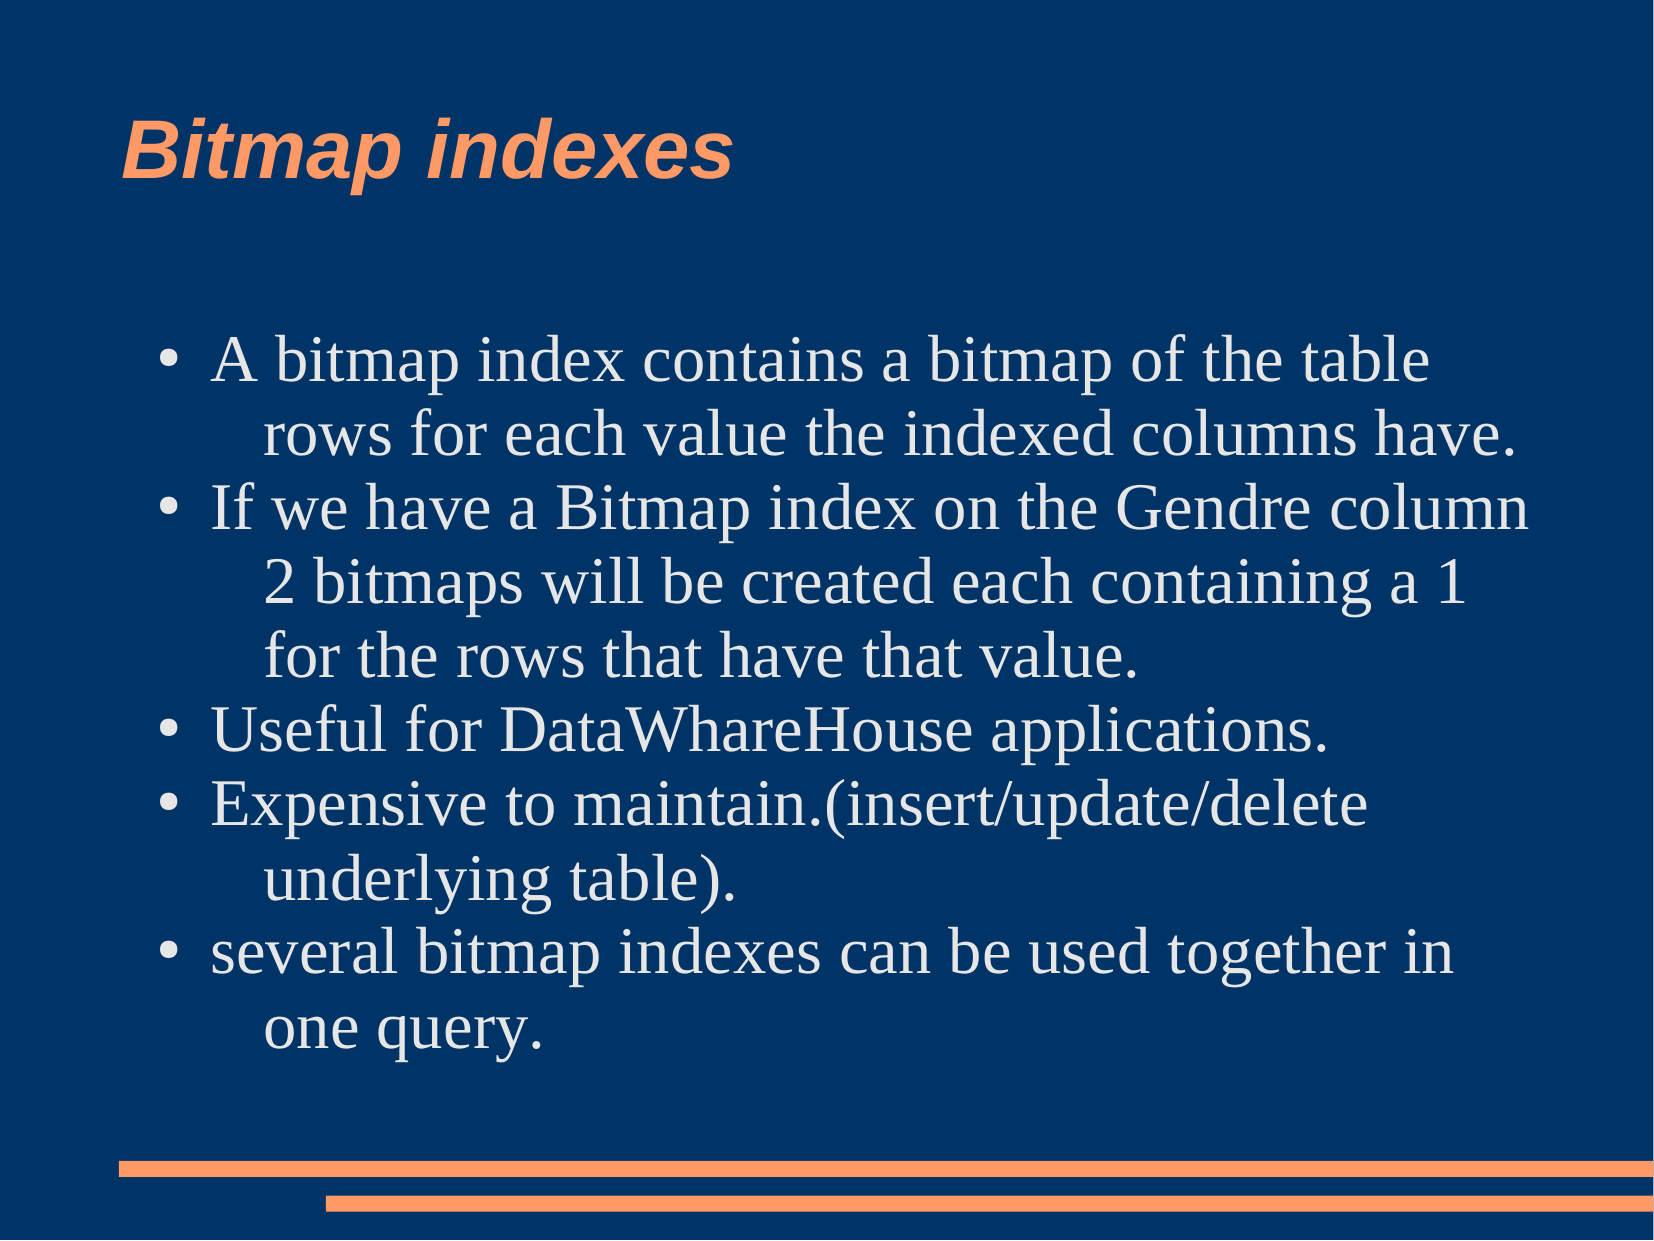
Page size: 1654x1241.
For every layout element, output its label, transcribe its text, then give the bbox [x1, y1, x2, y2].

list A bitmap index contains a bitmap of the table rows for each value the indexed columns have. If we have a Bitmap index on the Gendre column 2 bitmaps will be created each containing a 1 for the rows that have that value. Useful for DataWhareHouse applications. Expensive to maintain.(insert/update/delete underlying table). several bitmap indexes can be used together in one query. [121, 322, 1561, 1133]
title Bitmap indexes [121, 46, 1534, 254]
